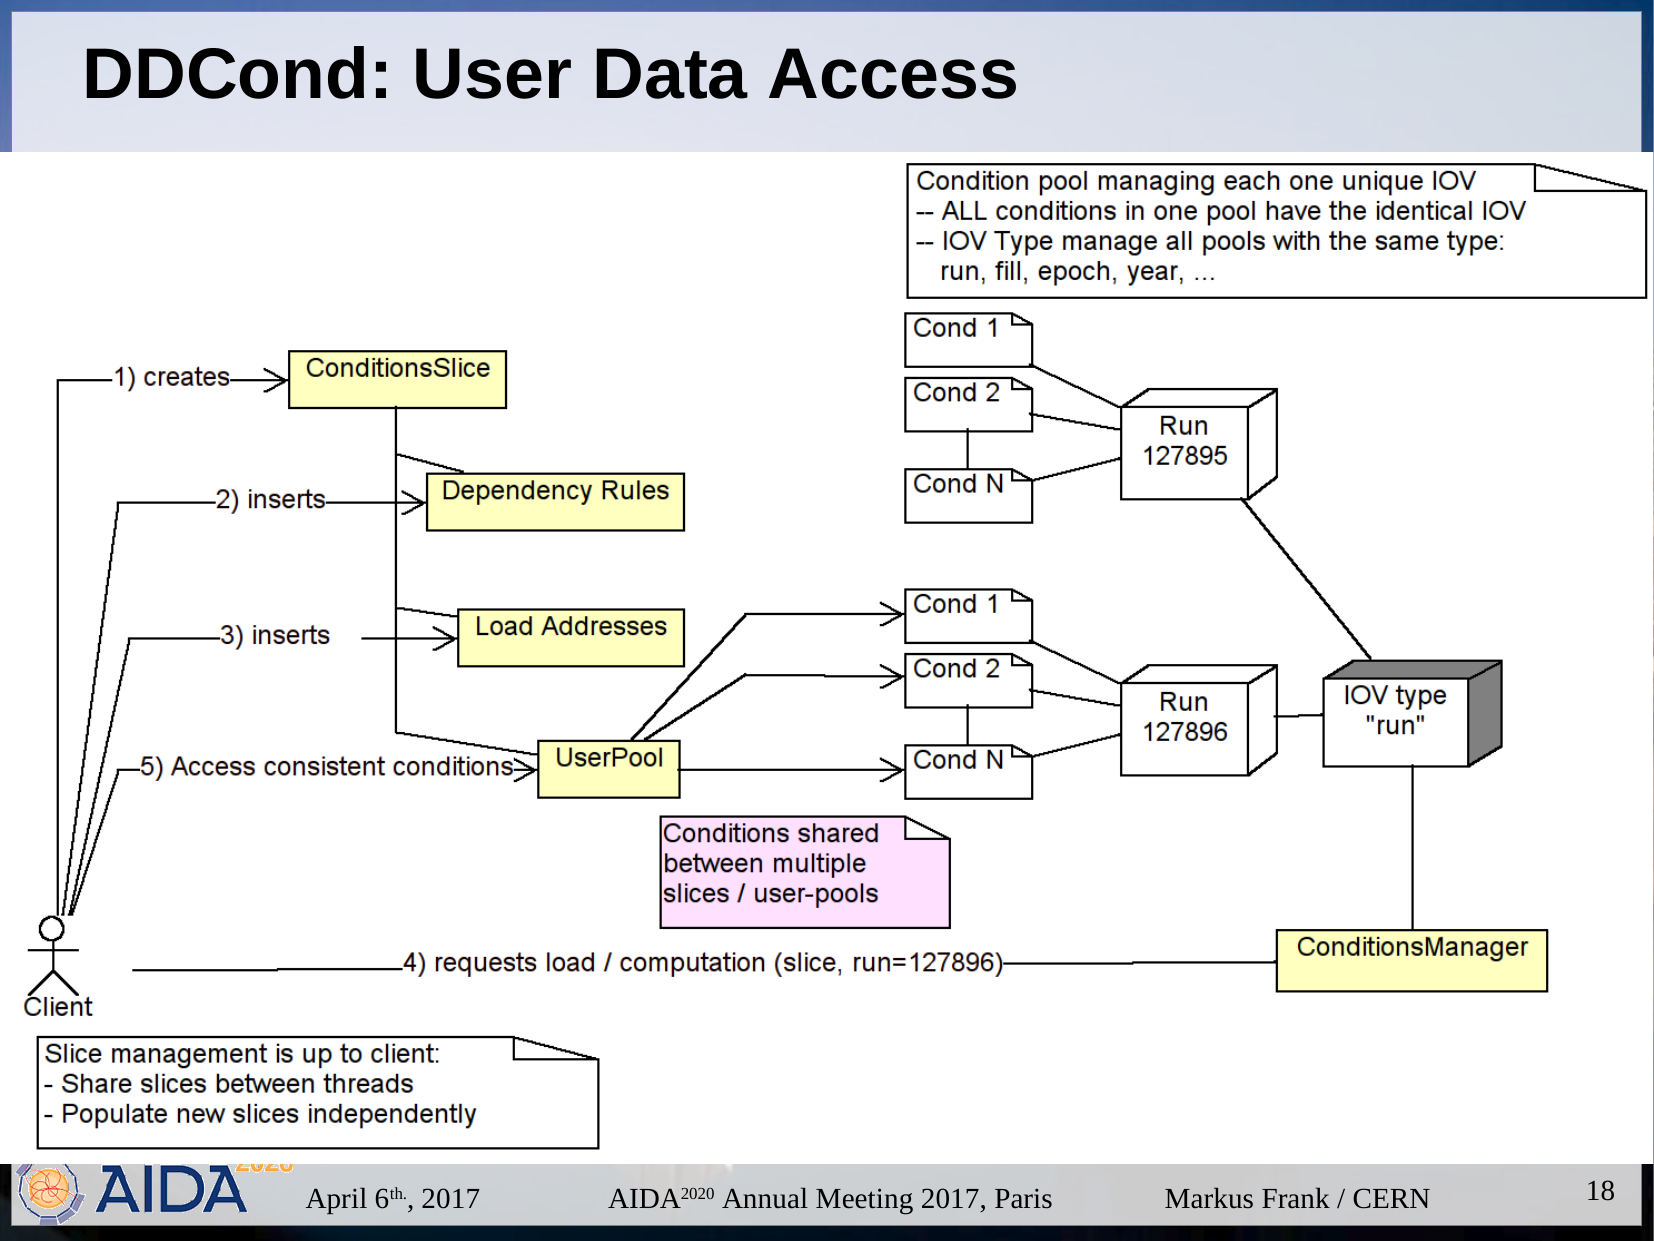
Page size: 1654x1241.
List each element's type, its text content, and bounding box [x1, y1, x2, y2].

title DDCond: User Data Access [82, 0, 1536, 152]
picture [0, 0, 1654, 1241]
